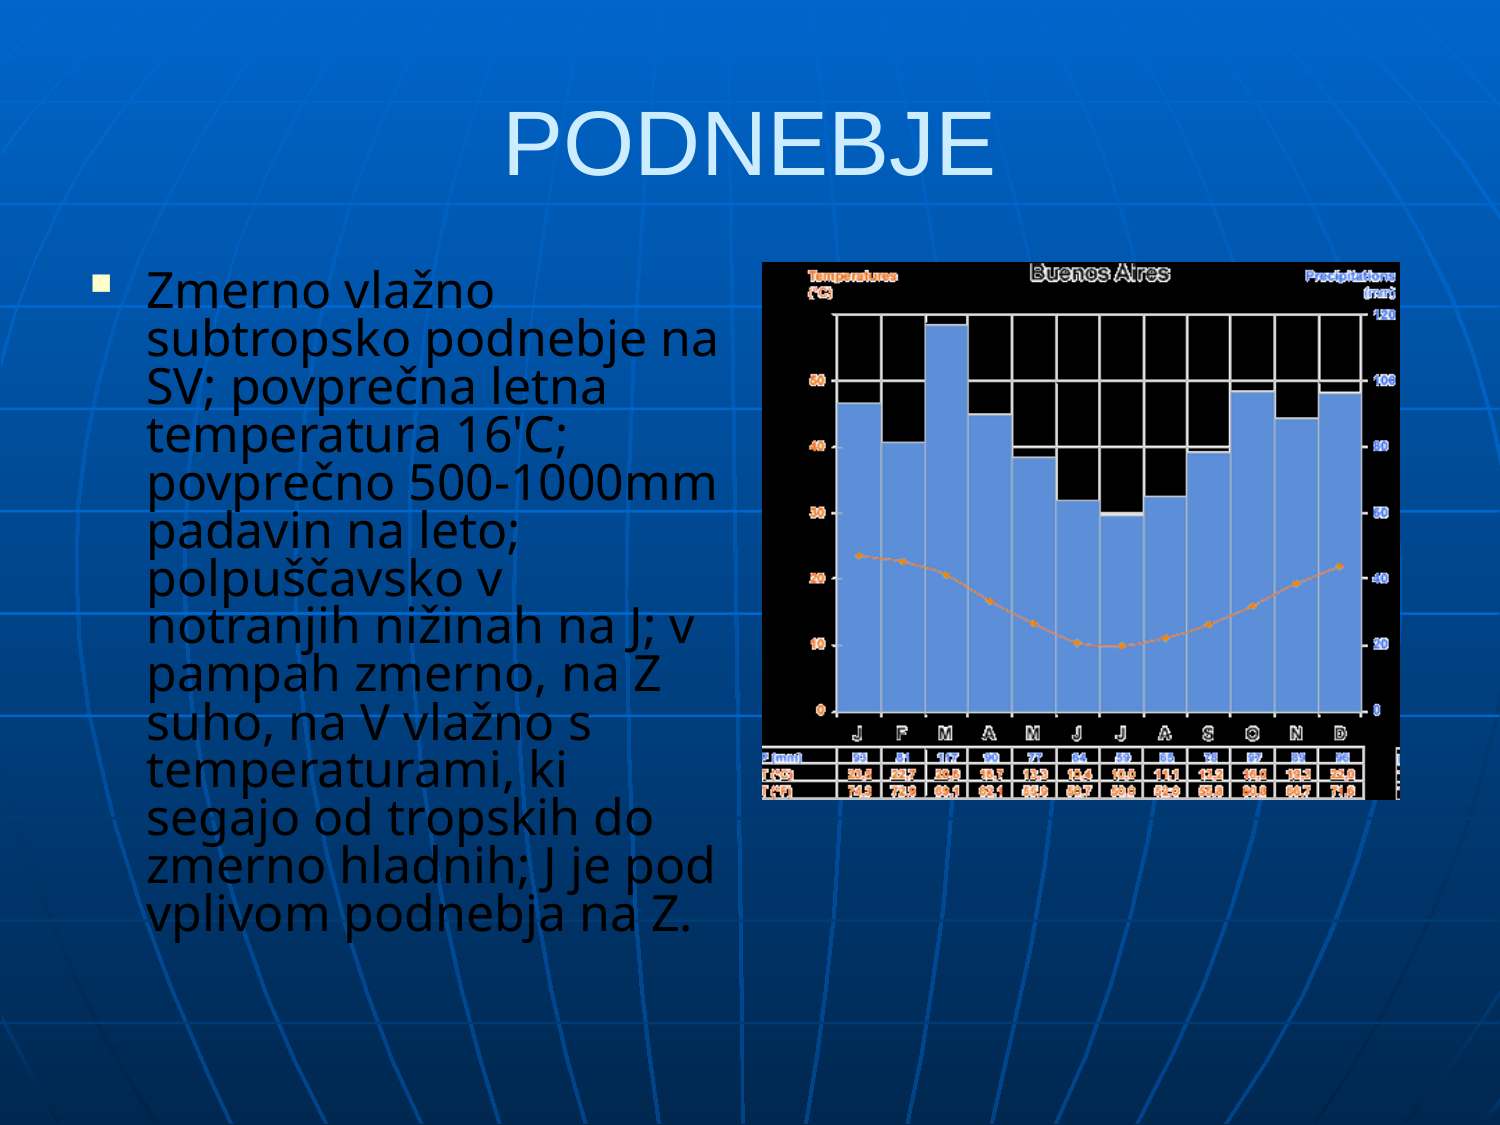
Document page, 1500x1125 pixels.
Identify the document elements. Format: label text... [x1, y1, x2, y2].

title PODNEBJE [75, 45, 1425, 233]
picture [762, 262, 1400, 800]
list Zmerno vlažno subtropsko podnebje na SV; povprečna letna temperatura 16'C; povprečno 500-1000mm padavin na leto; polpuščavsko v notranjih nižinah na J; v pampah zmerno, na Z suho, na V vlažno s temperaturami, ki segajo od tropskih do zmerno hladnih; J je pod vplivom podnebja na Z. [75, 262, 738, 1006]
